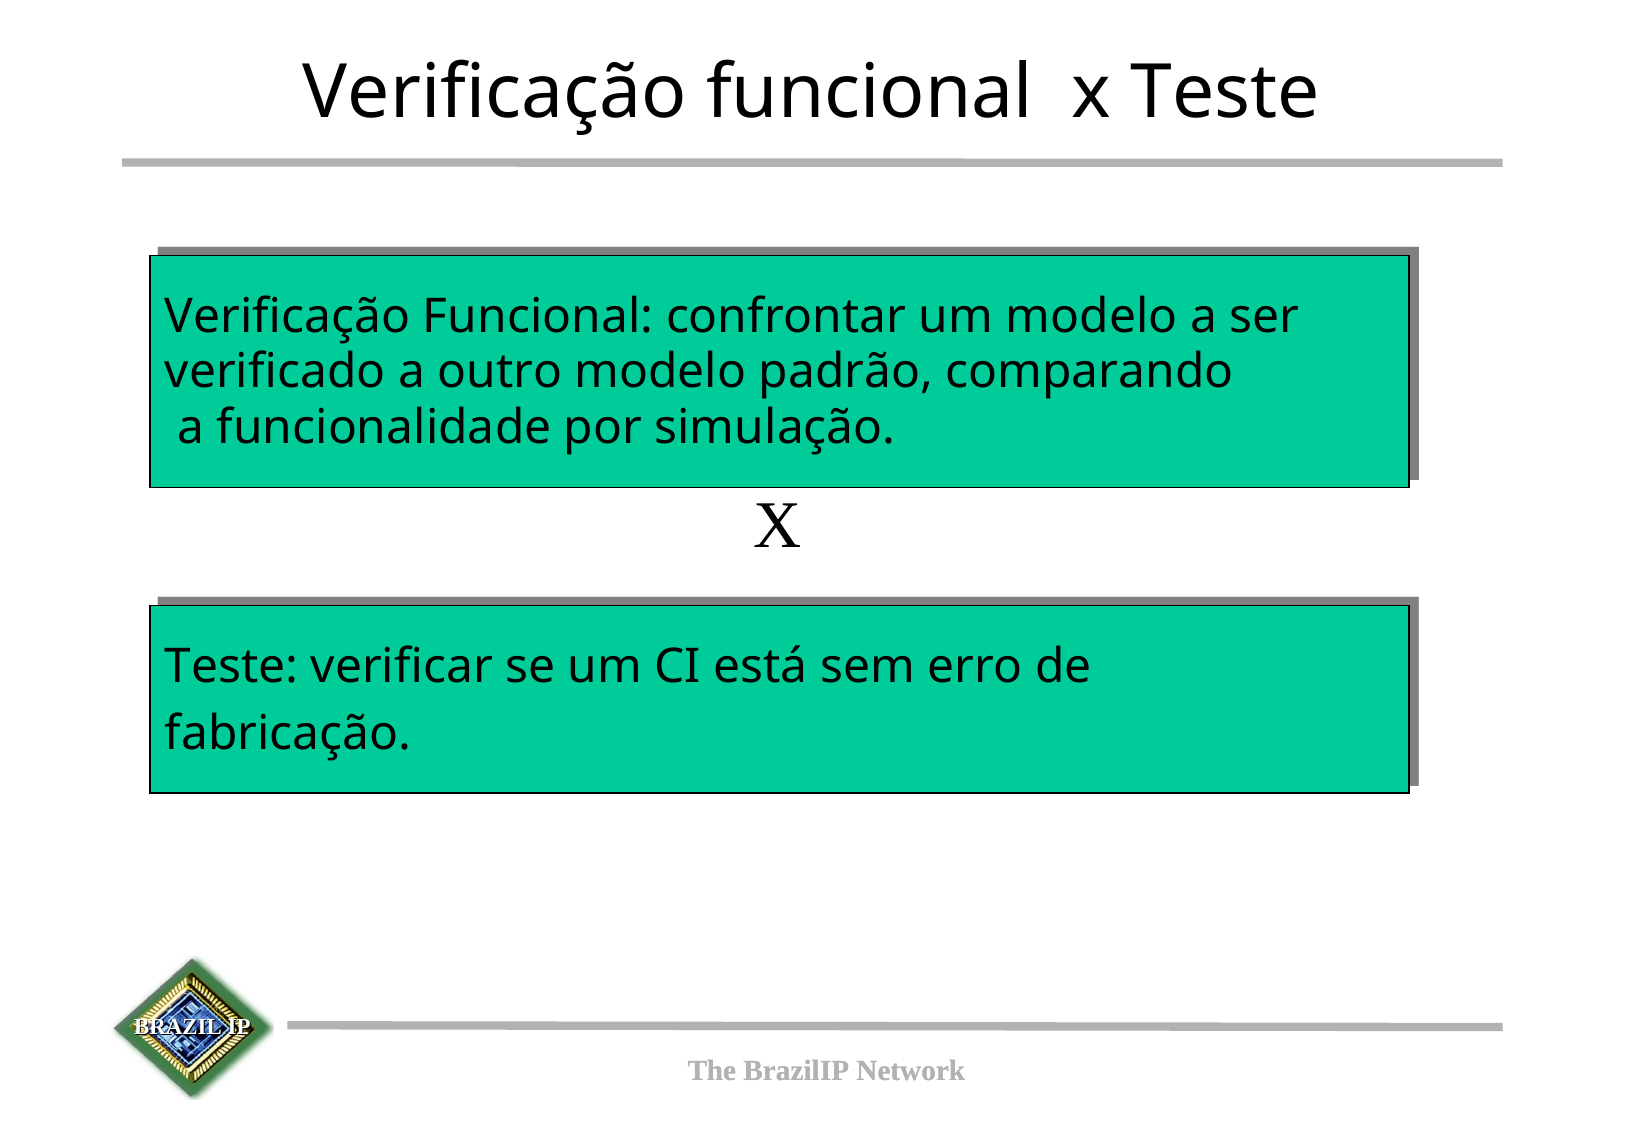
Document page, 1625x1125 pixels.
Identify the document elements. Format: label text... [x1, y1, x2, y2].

text_box X [738, 480, 817, 571]
text_box Teste: verificar se um CI está sem erro de fabricação. [149, 605, 1410, 793]
picture [108, 953, 274, 1100]
title Verificação funcional x Teste [121, 0, 1502, 191]
text_box Verificação Funcional: confrontar um modelo a ser verificado a outro modelo padrão, comparando a funcionalidade por simulação. [149, 255, 1410, 488]
